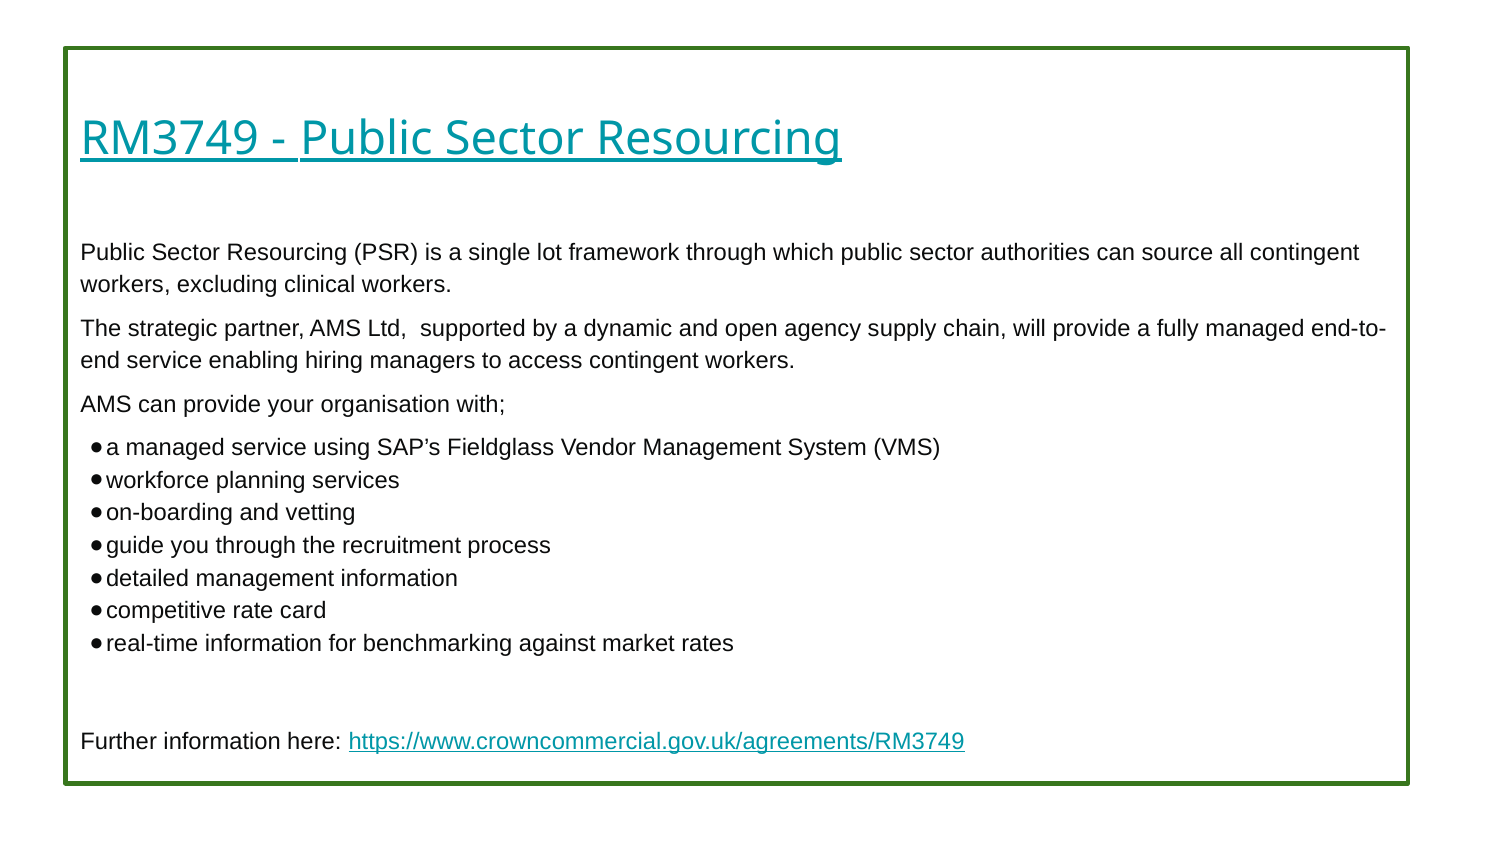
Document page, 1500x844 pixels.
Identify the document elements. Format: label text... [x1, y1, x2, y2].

list RM3749 - Public Sector Resourcing Public Sector Resourcing (PSR) is a single lot framework through which public sector authorities can source all contingent workers, excluding clinical workers. The strategic partner, AMS Ltd, supported by a dynamic and open agency supply chain, will provide a fully managed end-to-end service enabling hiring managers to access contingent workers. AMS can provide your organisation with; a managed service using SAP’s Fieldglass Vendor Management System (VMS) workforce planning services on-boarding and vetting guide you through the recruitment process detailed management information competitive rate card real-time information for benchmarking against market rates Further information here: https://www.crowncommercial.gov.uk/agreements/RM3749 [65, 47, 1408, 784]
